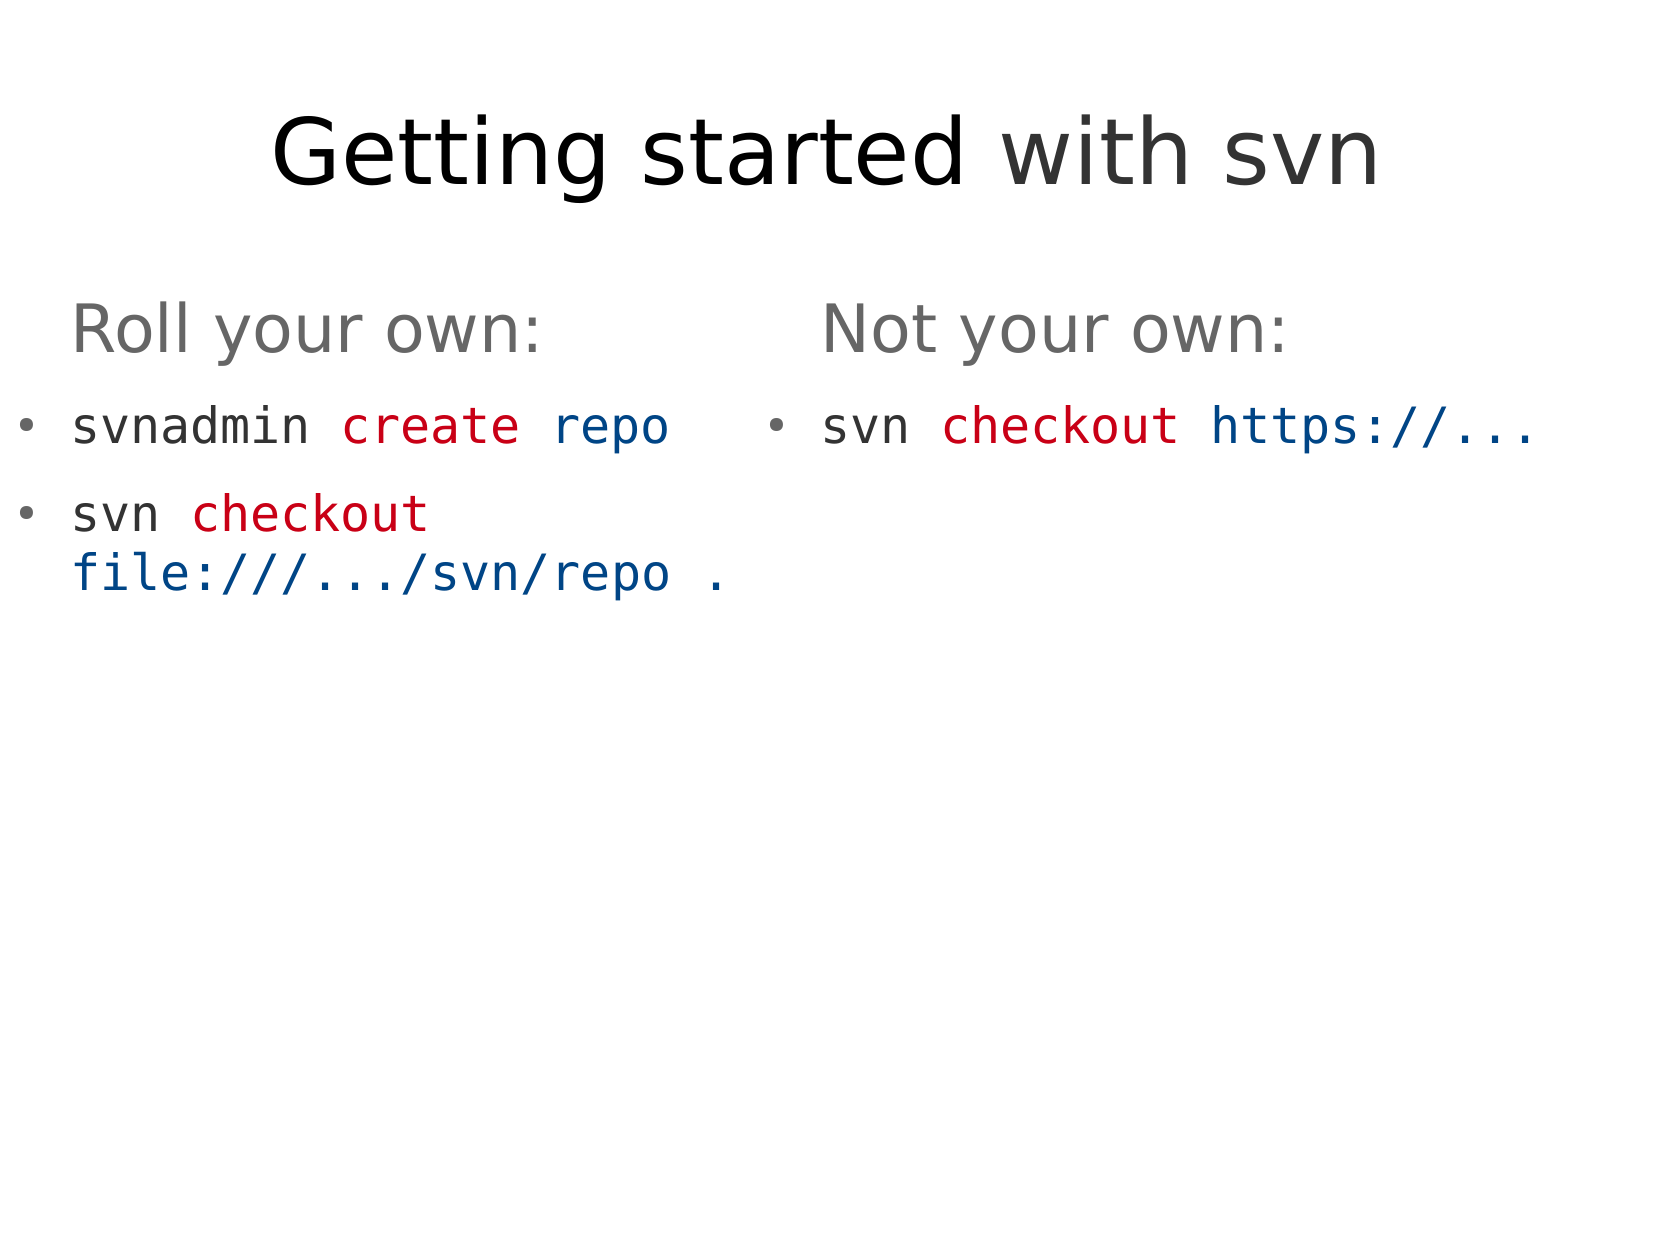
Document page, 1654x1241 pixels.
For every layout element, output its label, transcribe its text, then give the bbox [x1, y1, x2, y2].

list Not your own: svn checkout https://... [750, 290, 1572, 1109]
title Getting started with svn [82, 49, 1571, 257]
list Roll your own: svnadmin create repo svn checkout file:///.../svn/repo . [0, 290, 750, 1109]
